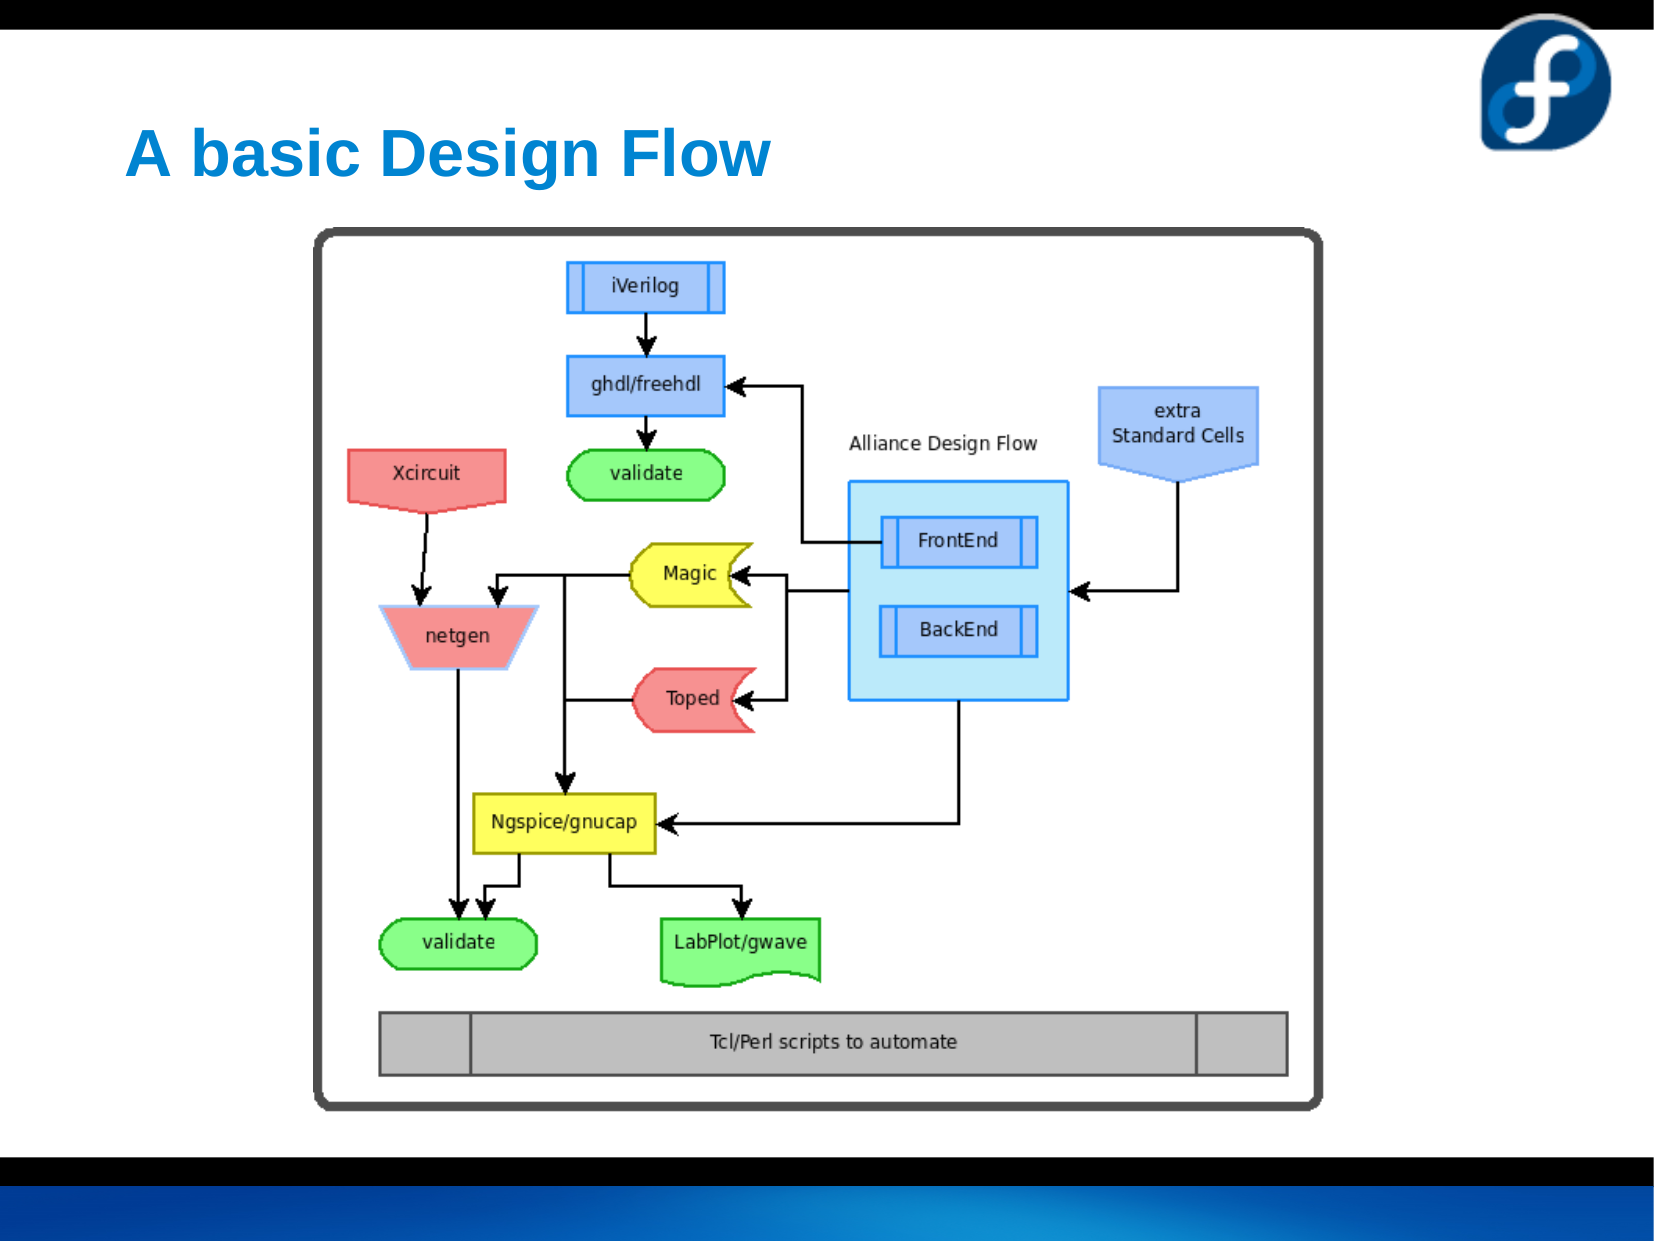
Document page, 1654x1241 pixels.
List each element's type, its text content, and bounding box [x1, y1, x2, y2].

text_box A basic Design Flow [109, 108, 790, 199]
picture [0, 1186, 1654, 1241]
picture [313, 12, 1622, 1113]
